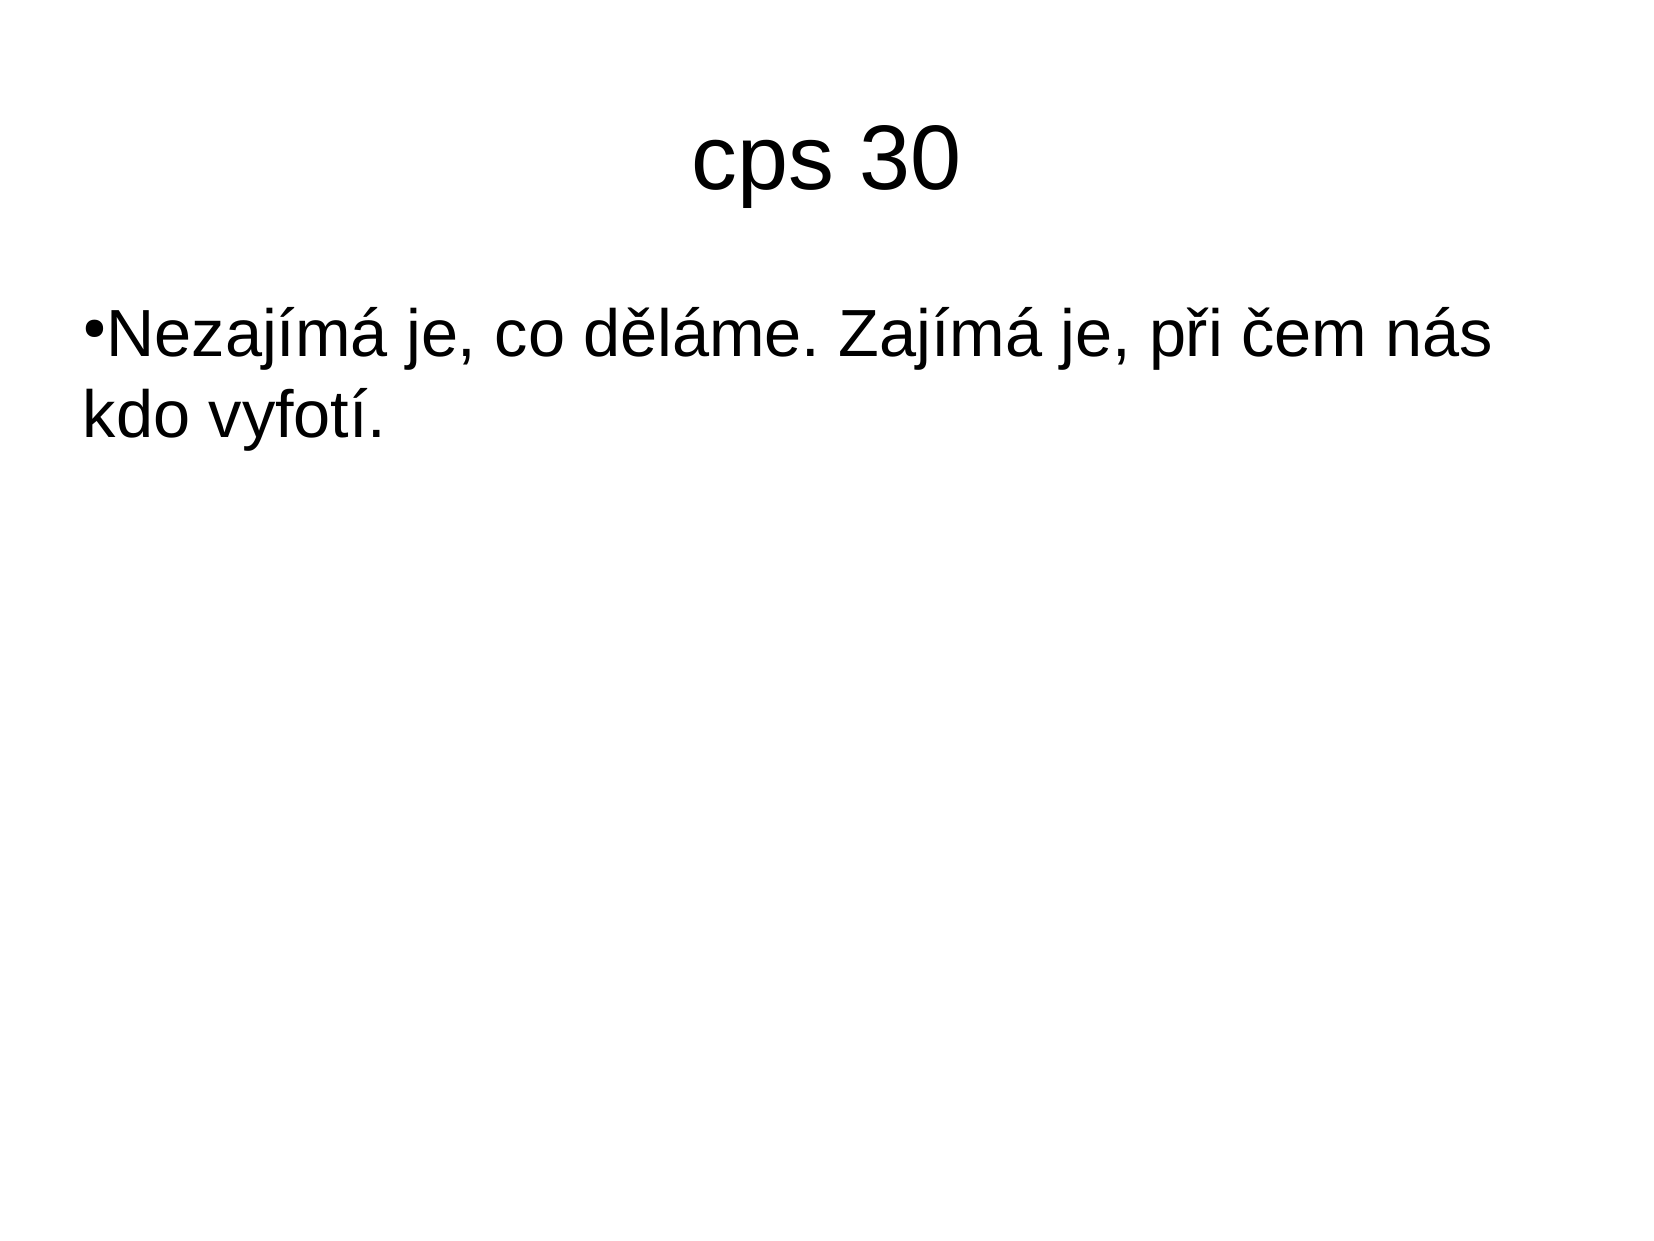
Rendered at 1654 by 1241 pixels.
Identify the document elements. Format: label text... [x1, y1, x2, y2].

title cps 30 [82, 49, 1571, 257]
list Nezajímá je, co děláme. Zajímá je, při čem nás kdo vyfotí. [82, 290, 1571, 1010]
